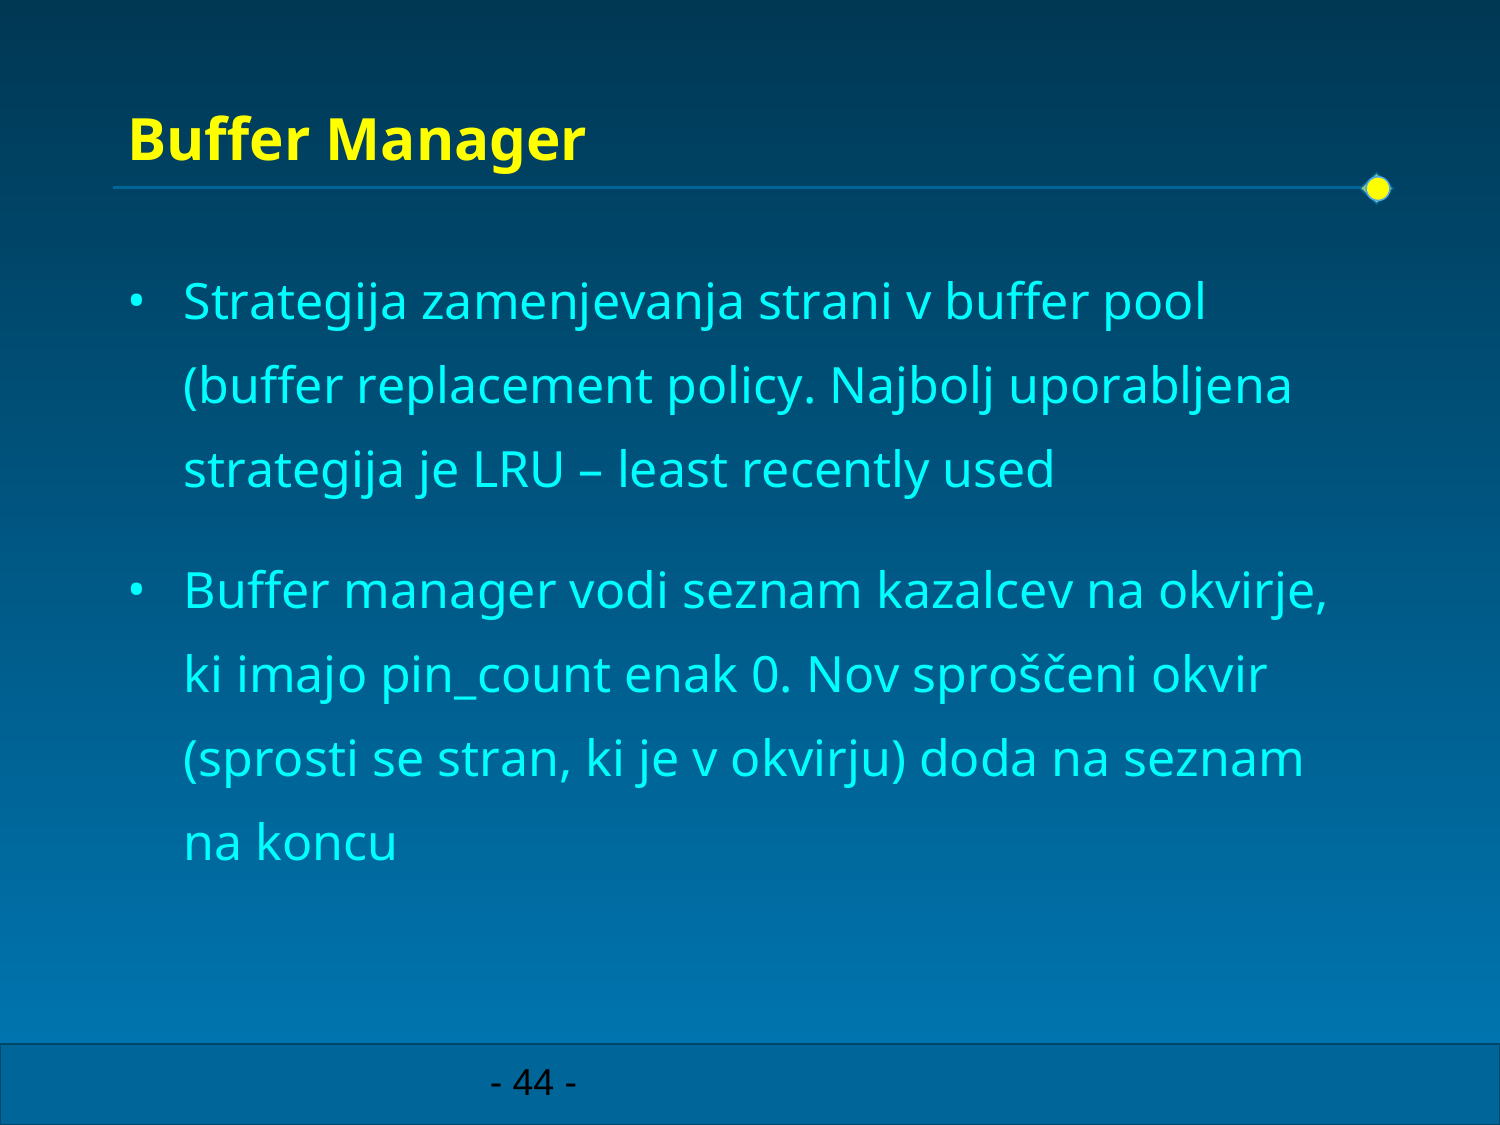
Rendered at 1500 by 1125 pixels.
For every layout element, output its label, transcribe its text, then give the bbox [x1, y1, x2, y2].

list Strategija zamenjevanja strani v buffer pool (buffer replacement policy. Najbolj uporabljena strategija je LRU – least recently used Buffer manager vodi seznam kazalcev na okvirje, ki imajo pin_count enak 0. Nov sproščeni okvir (sprosti se stran, ki je v okvirju) doda na seznam na koncu [112, 237, 1388, 963]
title Buffer Manager [112, 94, 1388, 181]
